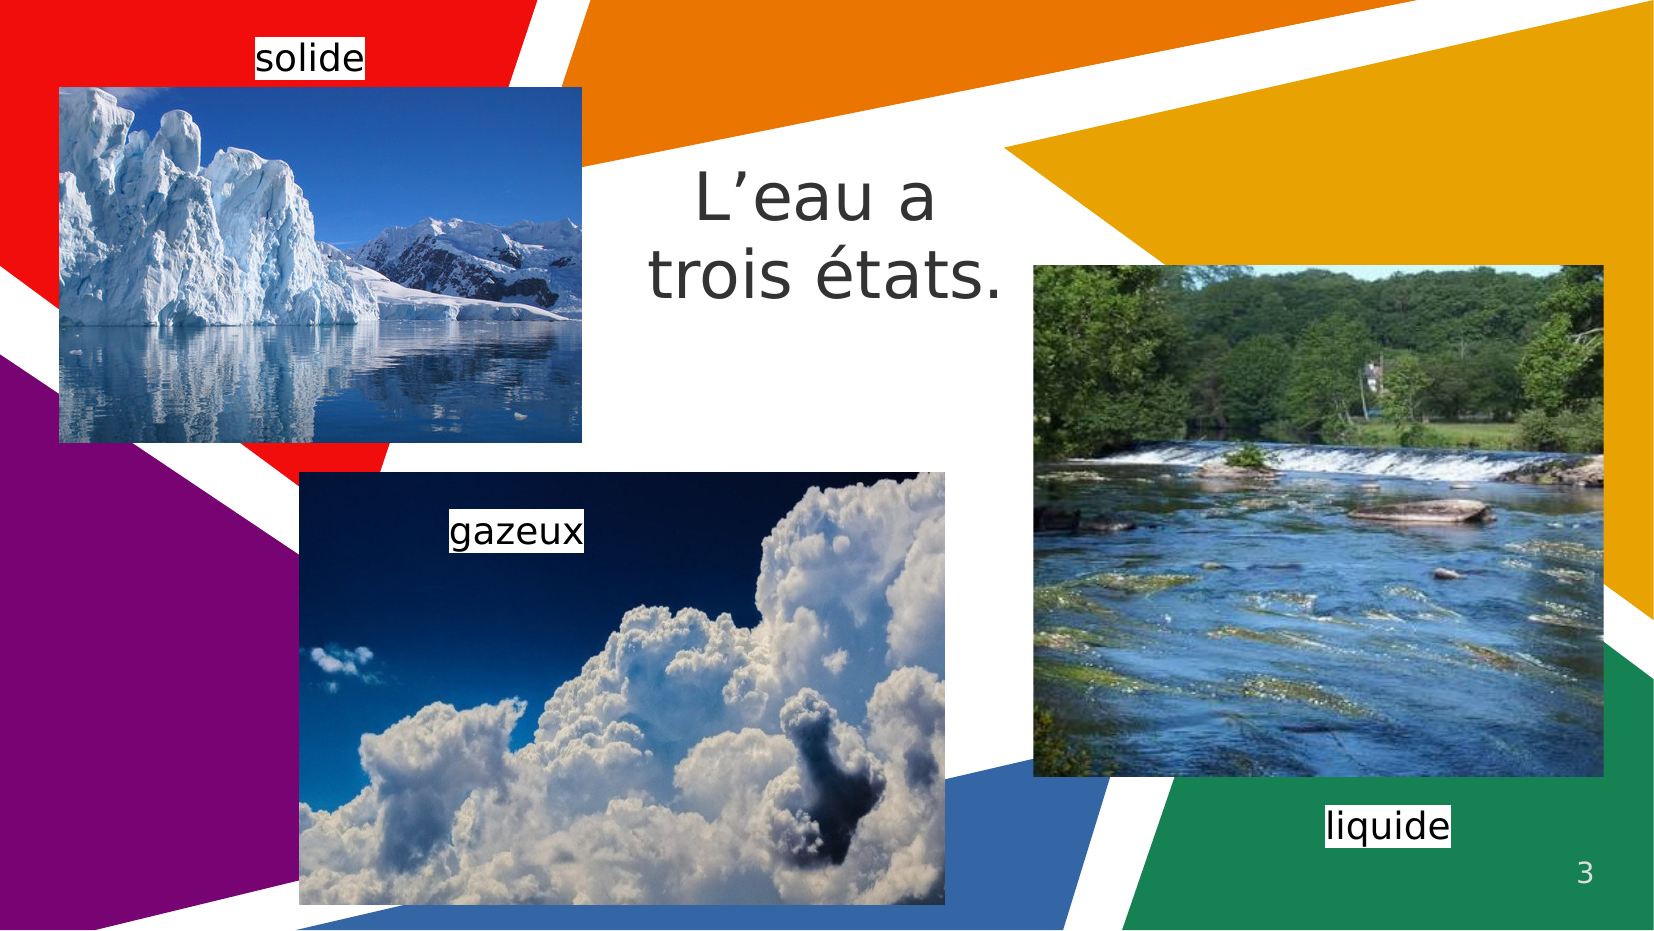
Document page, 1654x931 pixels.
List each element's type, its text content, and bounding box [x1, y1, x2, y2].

picture [1033, 265, 1604, 777]
title L’eau a trois états. [582, 147, 1182, 325]
text_box gazeux [383, 501, 650, 562]
picture [299, 472, 945, 905]
text_box liquide [1240, 797, 1536, 857]
text_box solide [118, 29, 502, 89]
picture [59, 87, 582, 443]
